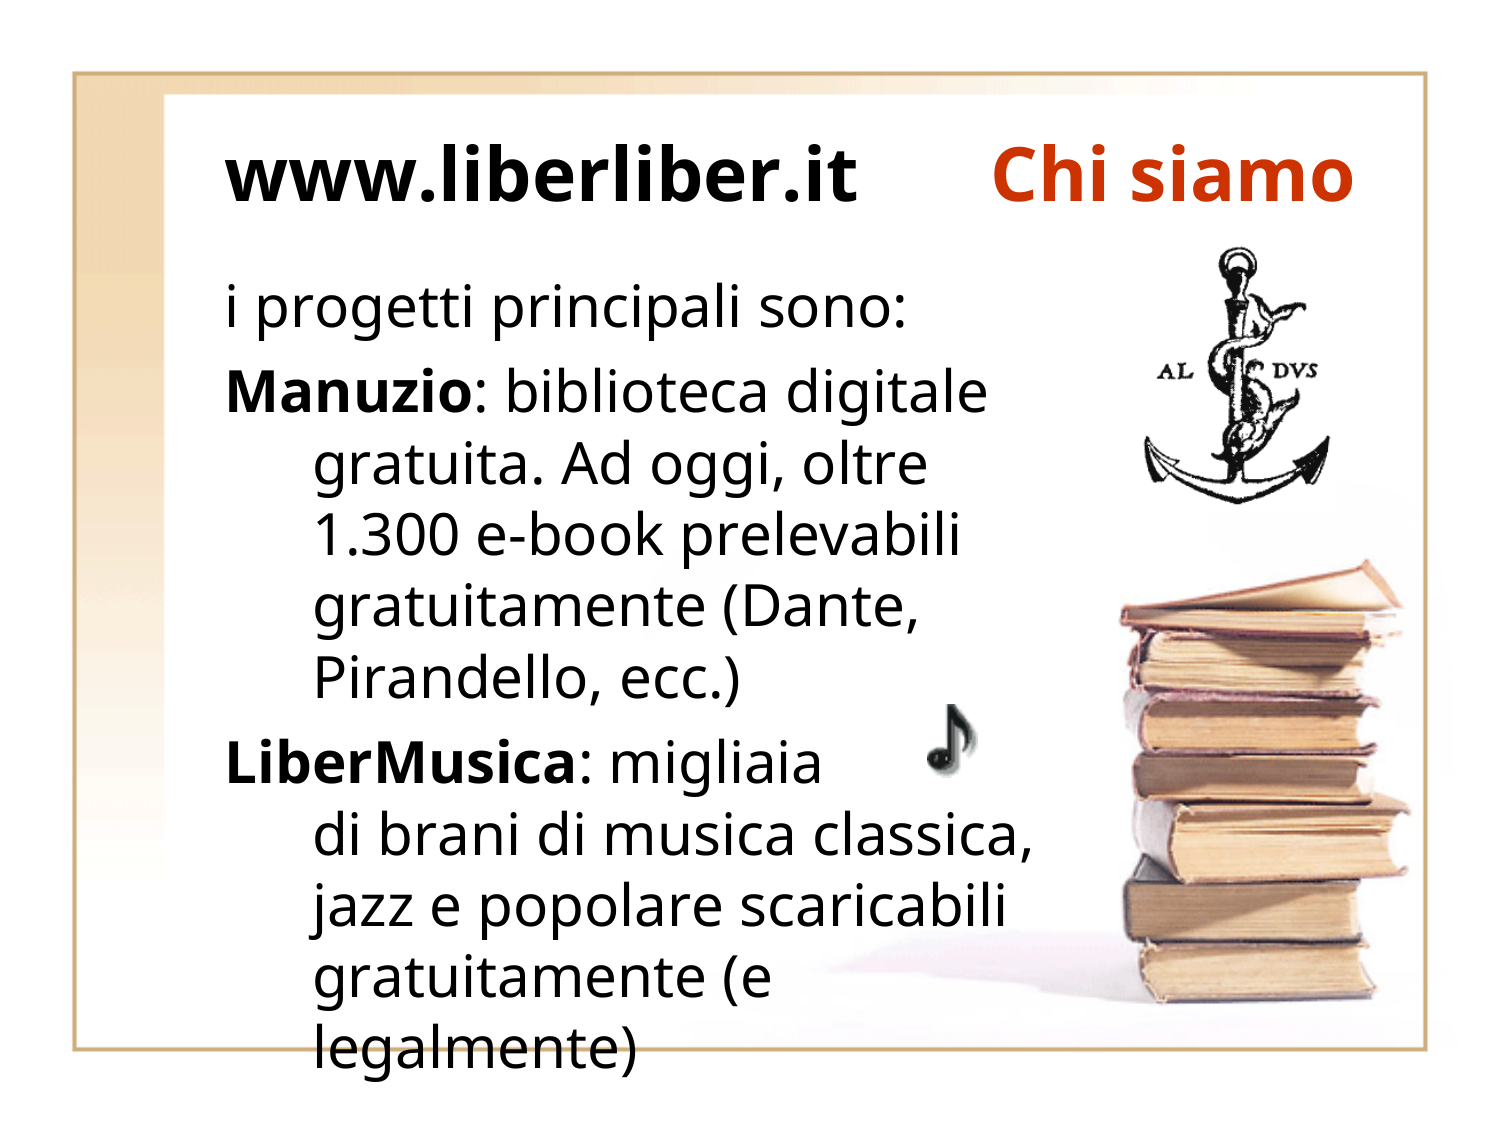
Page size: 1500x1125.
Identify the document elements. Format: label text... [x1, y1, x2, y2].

list i progetti principali sono: Manuzio: biblioteca digitale gratuita. Ad oggi, oltre 1.300 e-book prelevabili gratuitamente (Dante, Pirandello, ecc.) LiberMusica: migliaia di brani di musica classica, jazz e popolare scaricabili gratuitamente (e legalmente) [209, 262, 1073, 1006]
title www.liberliber.it Chi siamo [209, 112, 1373, 233]
picture [0, 0, 1500, 1125]
